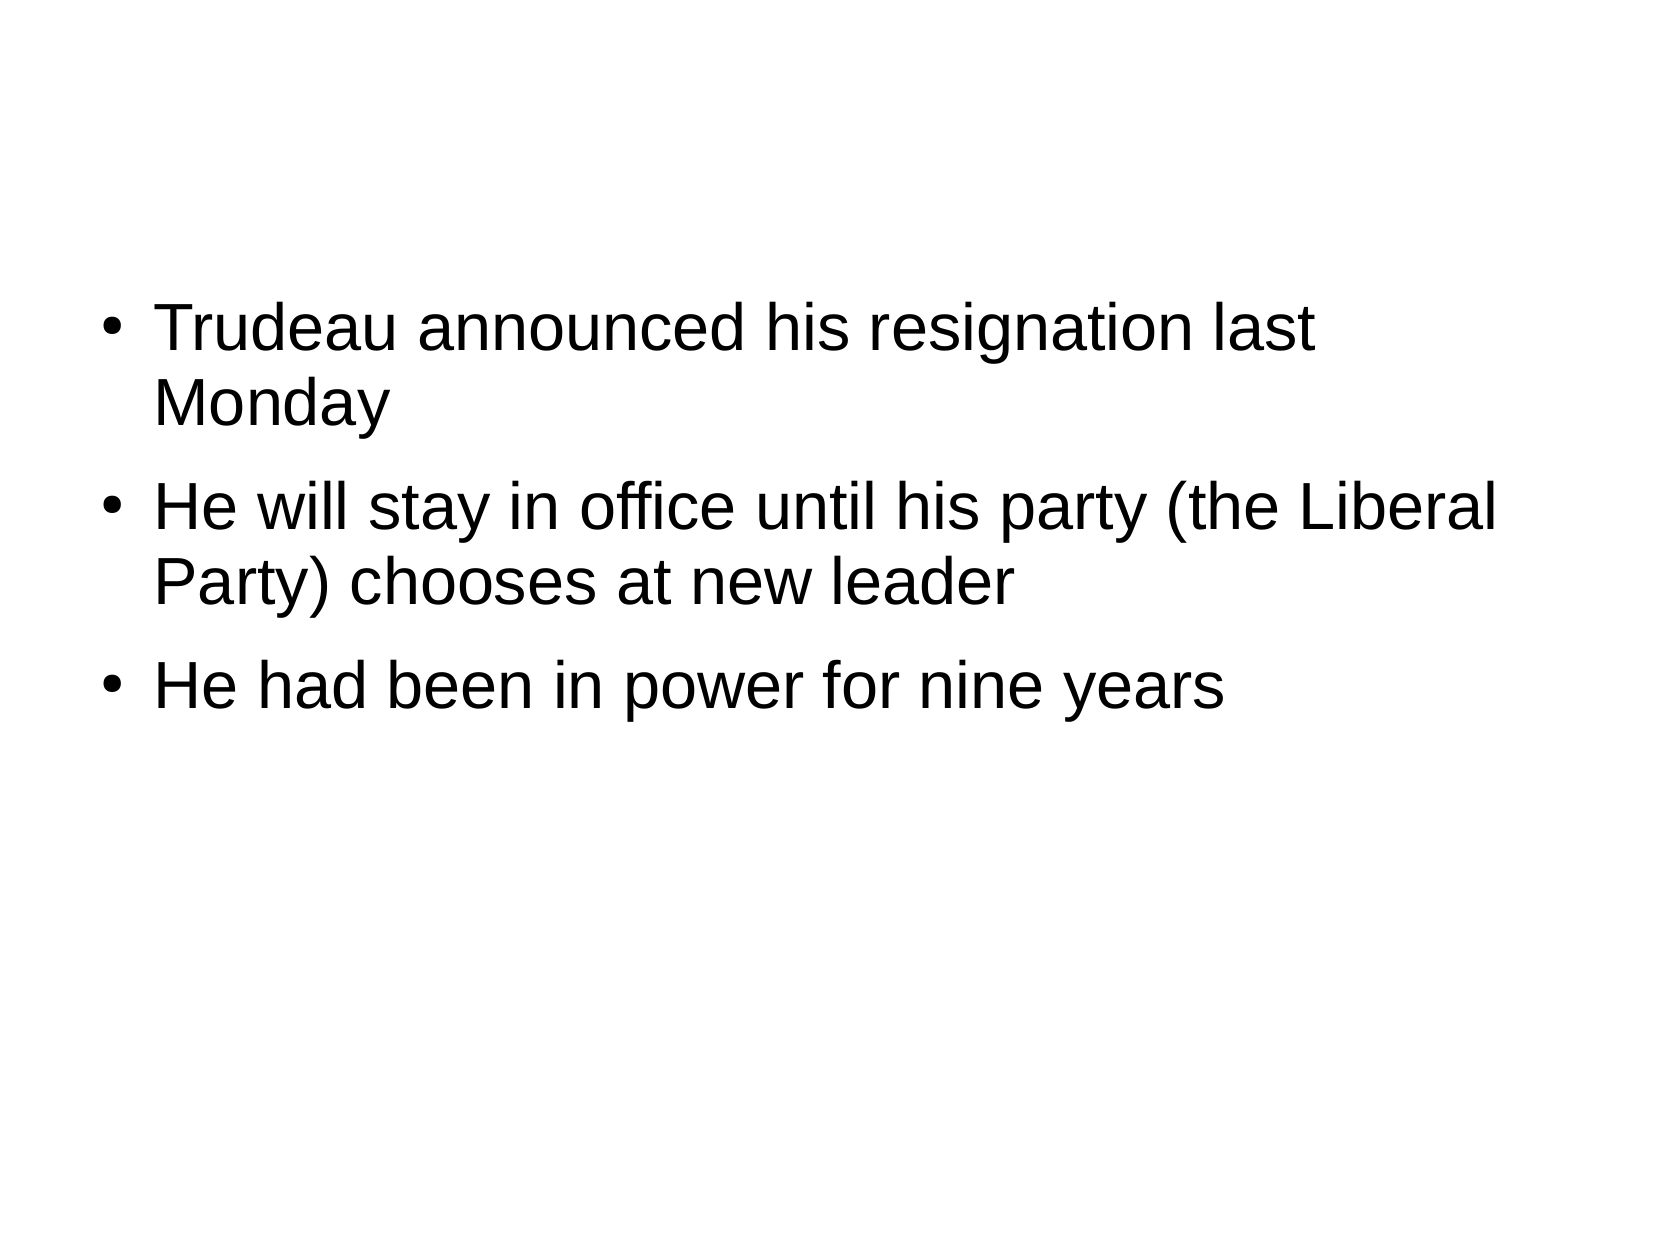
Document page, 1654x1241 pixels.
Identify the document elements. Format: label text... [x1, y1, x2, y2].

list Trudeau announced his resignation last Monday He will stay in office until his party (the Liberal Party) chooses at new leader He had been in power for nine years [82, 290, 1571, 1109]
